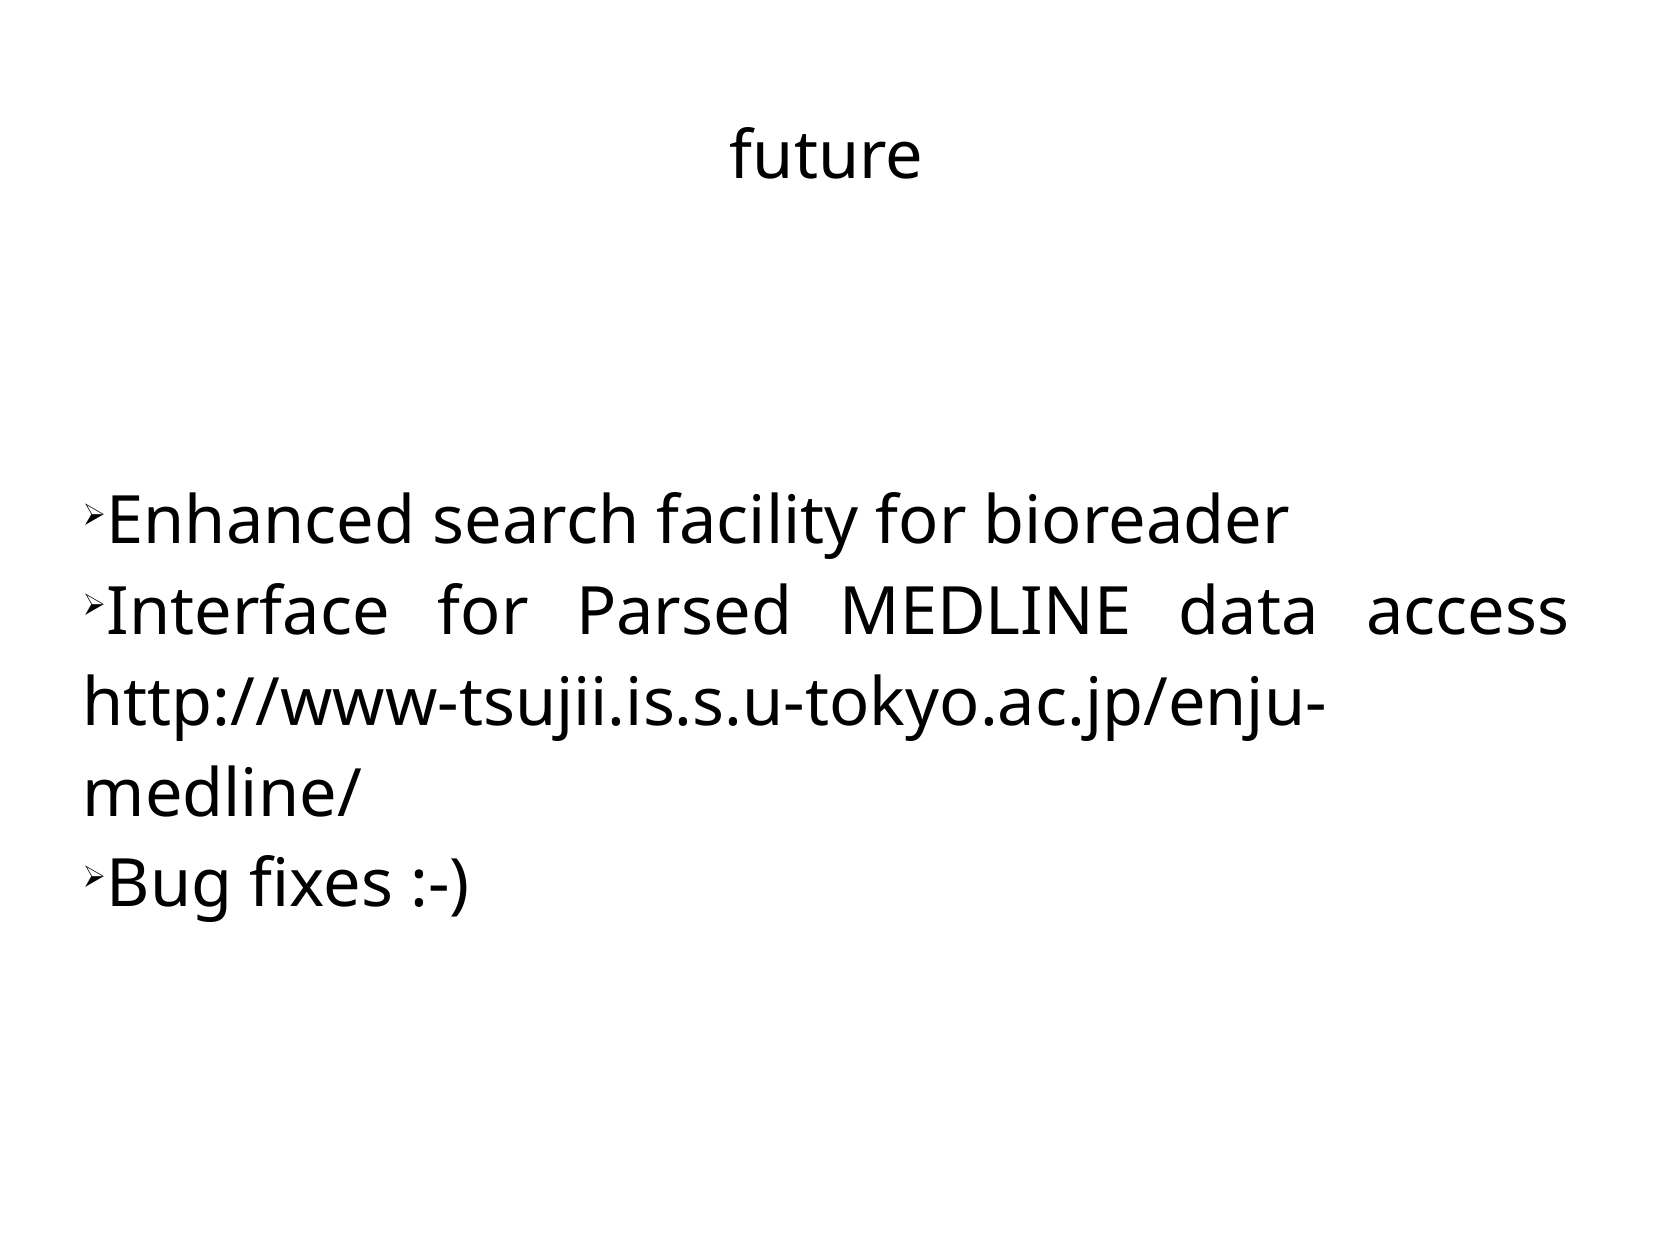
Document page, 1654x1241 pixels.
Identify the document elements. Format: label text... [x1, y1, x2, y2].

subtitle Enhanced search facility for bioreader Interface for Parsed MEDLINE data access http://www-tsujii.is.s.u-tokyo.ac.jp/enju-medline/ Bug fixes :-) [82, 297, 1571, 1102]
title future [82, 56, 1571, 250]
